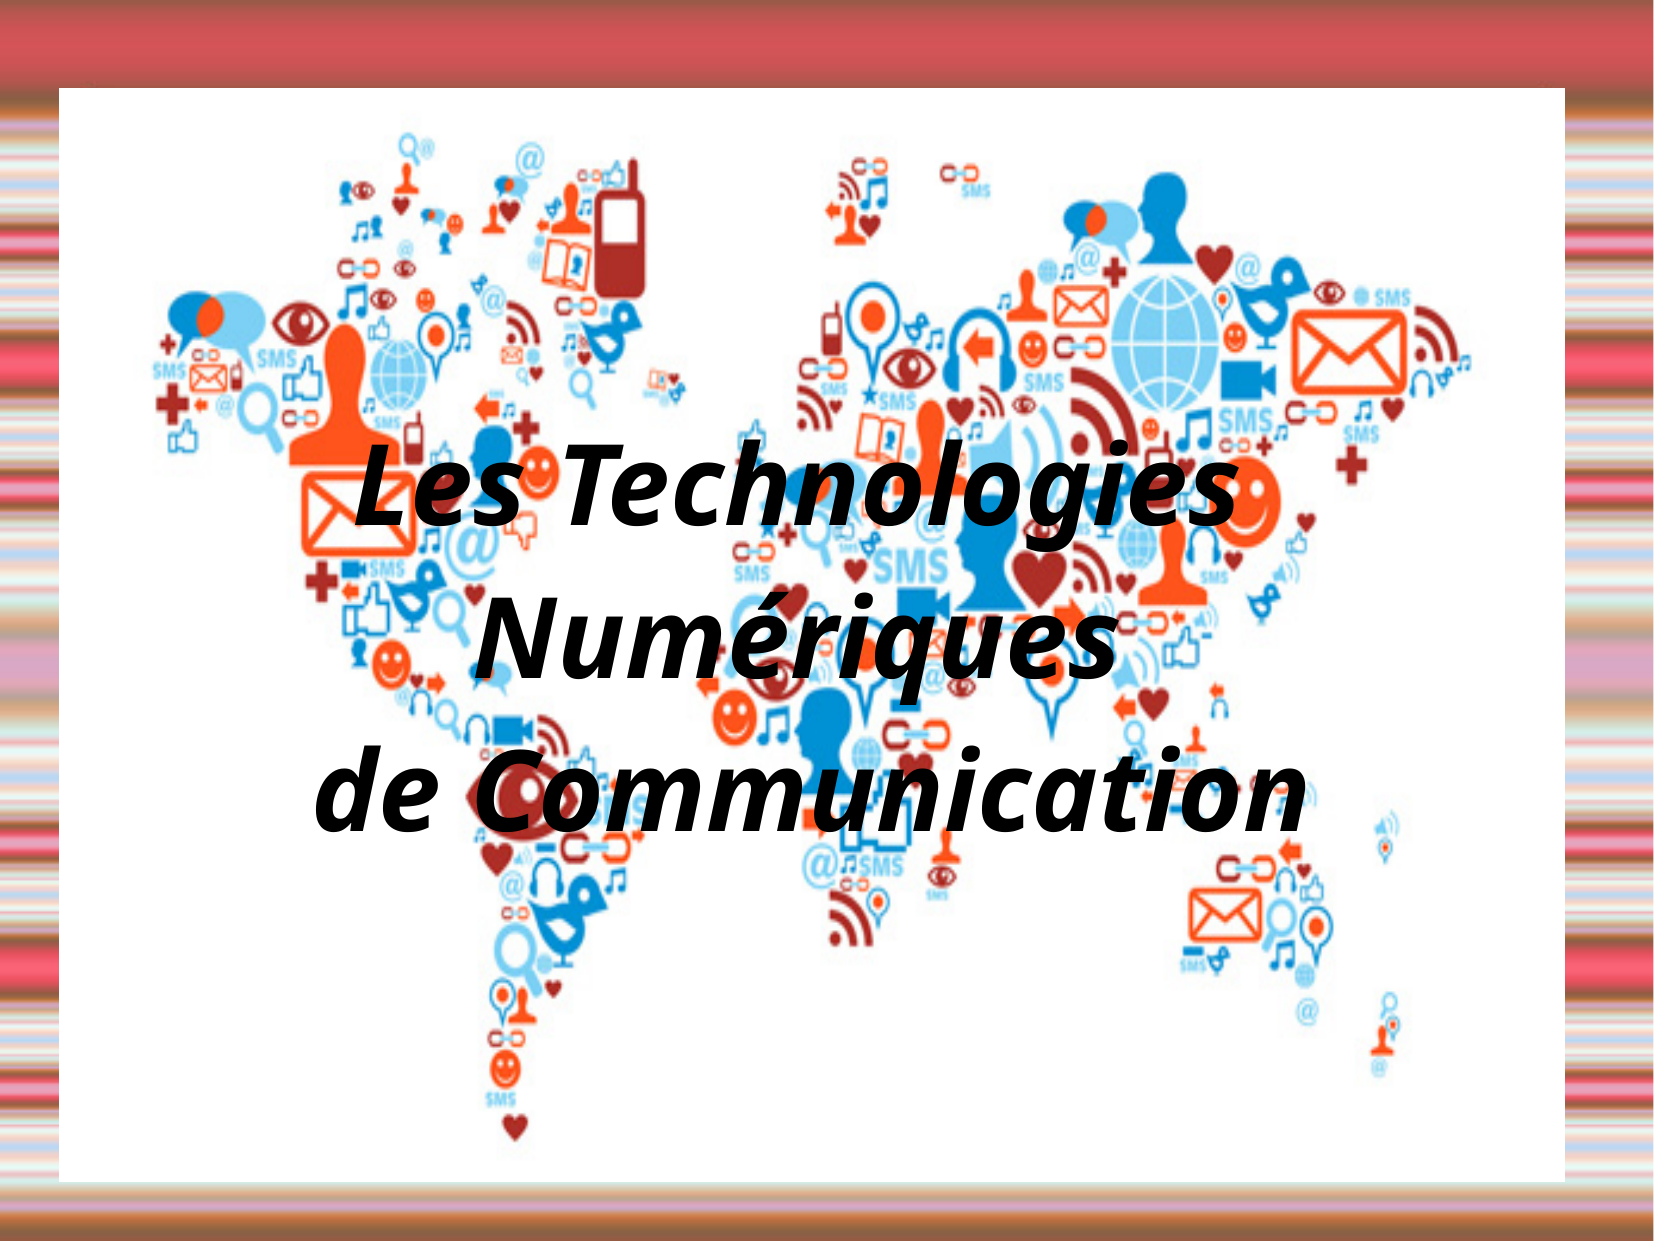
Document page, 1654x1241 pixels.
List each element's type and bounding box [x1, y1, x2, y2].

list [134, 350, 1516, 1132]
picture [0, 0, 1654, 1241]
